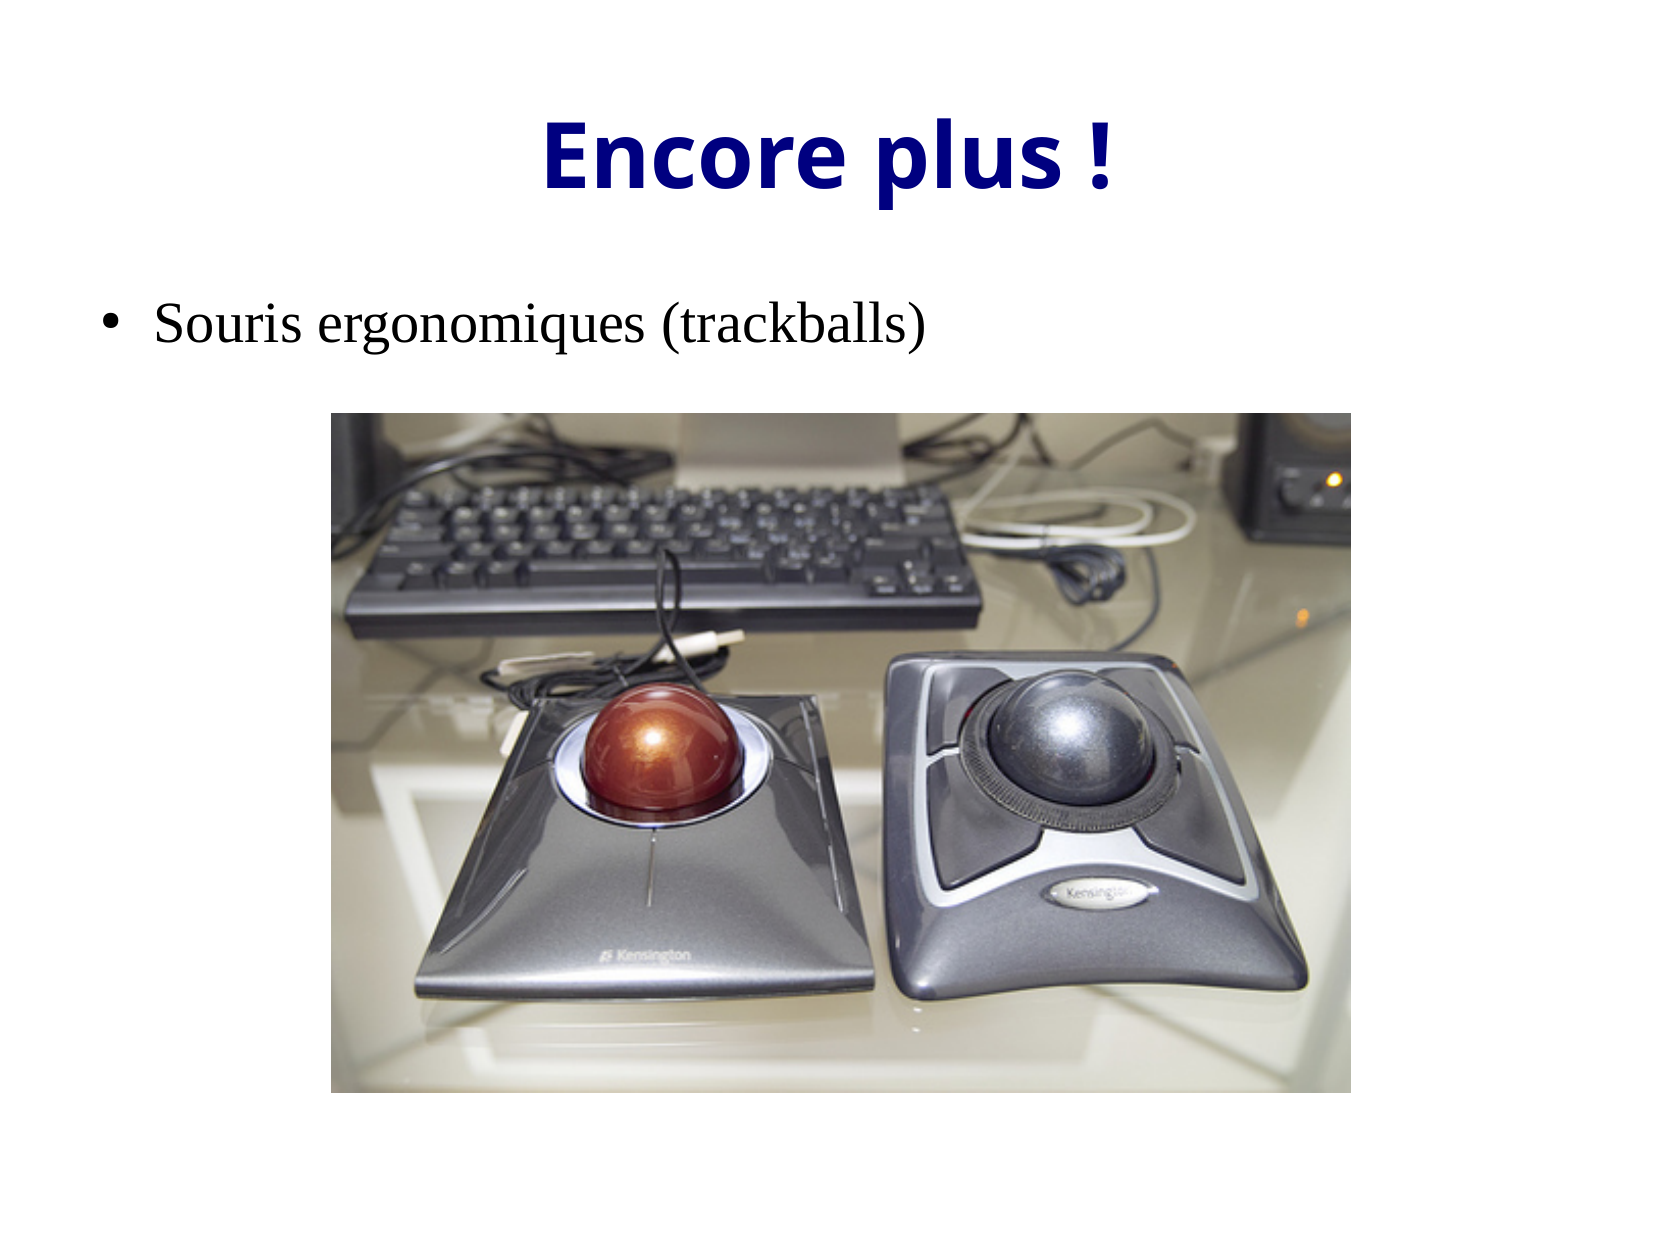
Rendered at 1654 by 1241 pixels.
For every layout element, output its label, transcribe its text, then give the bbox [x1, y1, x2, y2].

list Souris ergonomiques (trackballs) [82, 290, 1571, 1094]
picture [331, 413, 1351, 1093]
title Encore plus ! [82, 56, 1571, 250]
